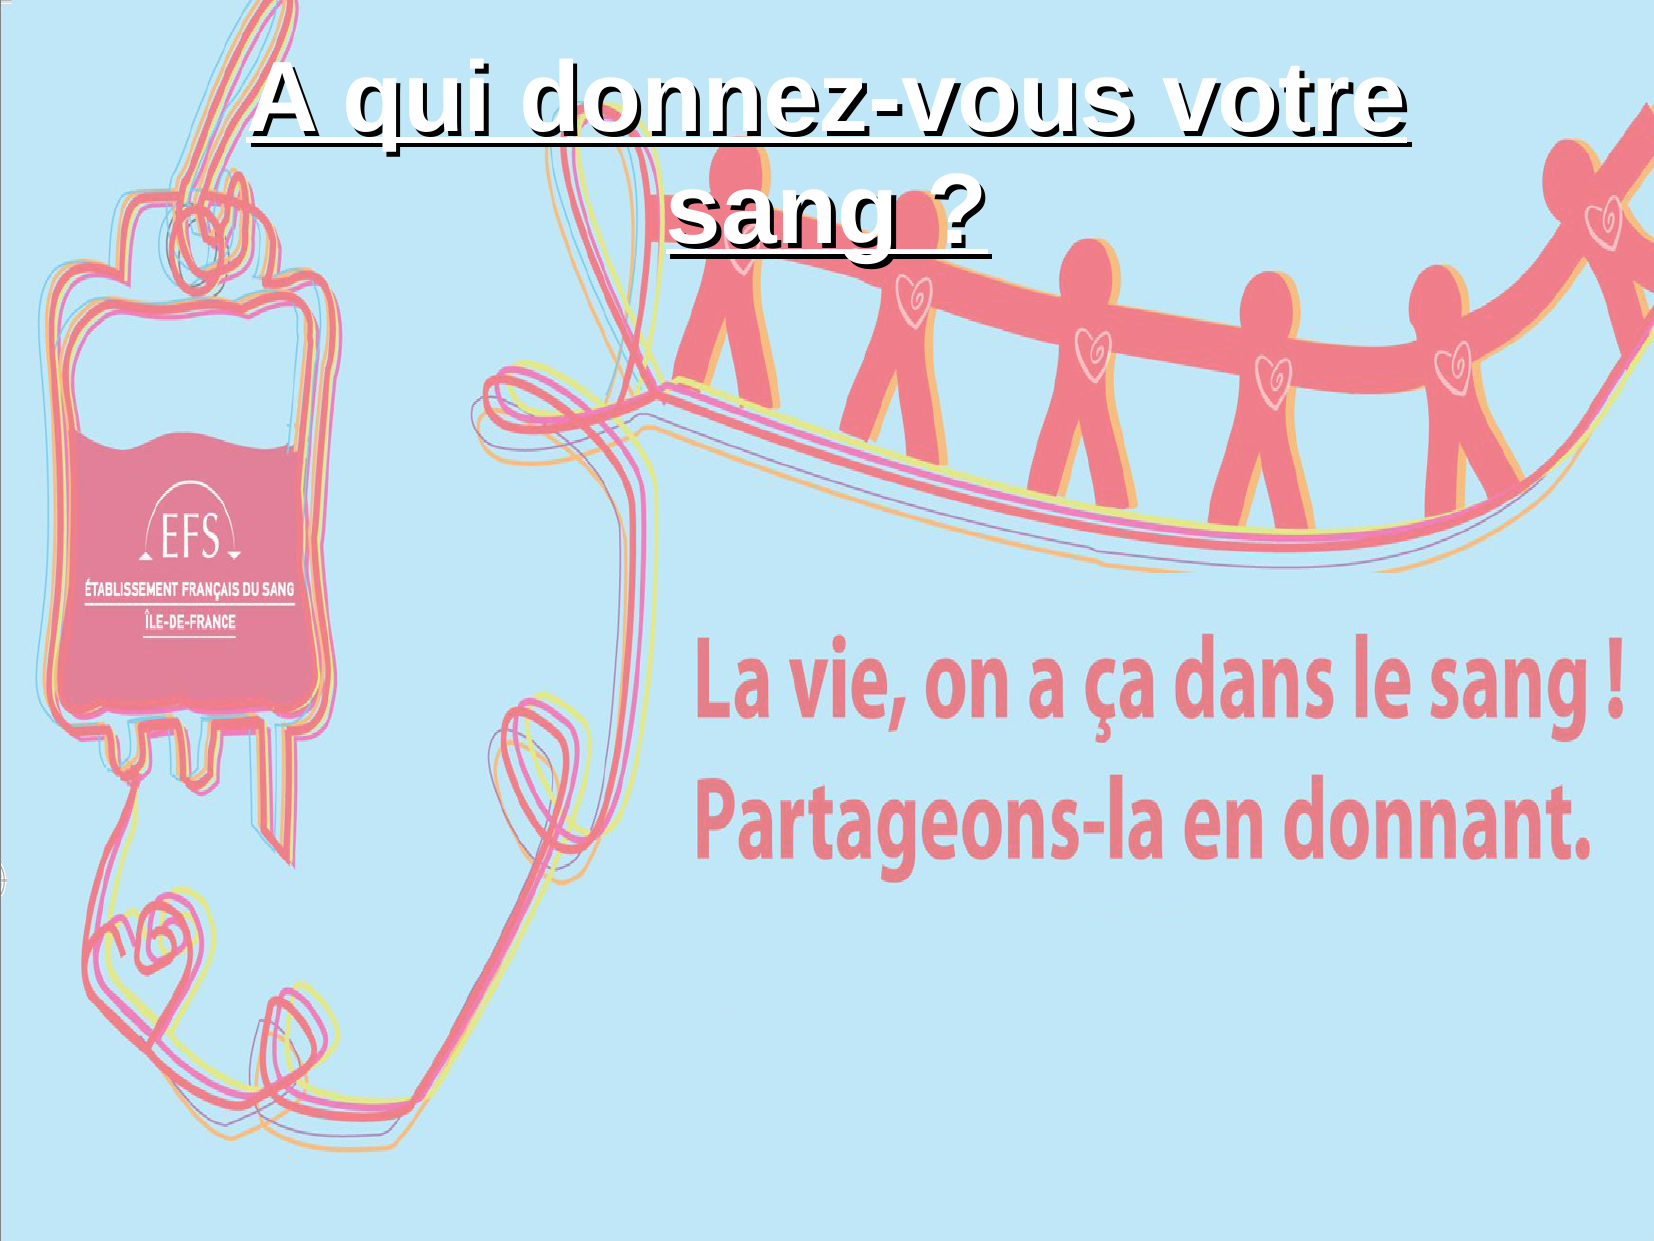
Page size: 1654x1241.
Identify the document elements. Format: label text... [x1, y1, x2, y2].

picture [0, 0, 1654, 1241]
title A qui donnez-vous votre sang ? [82, 41, 1571, 265]
